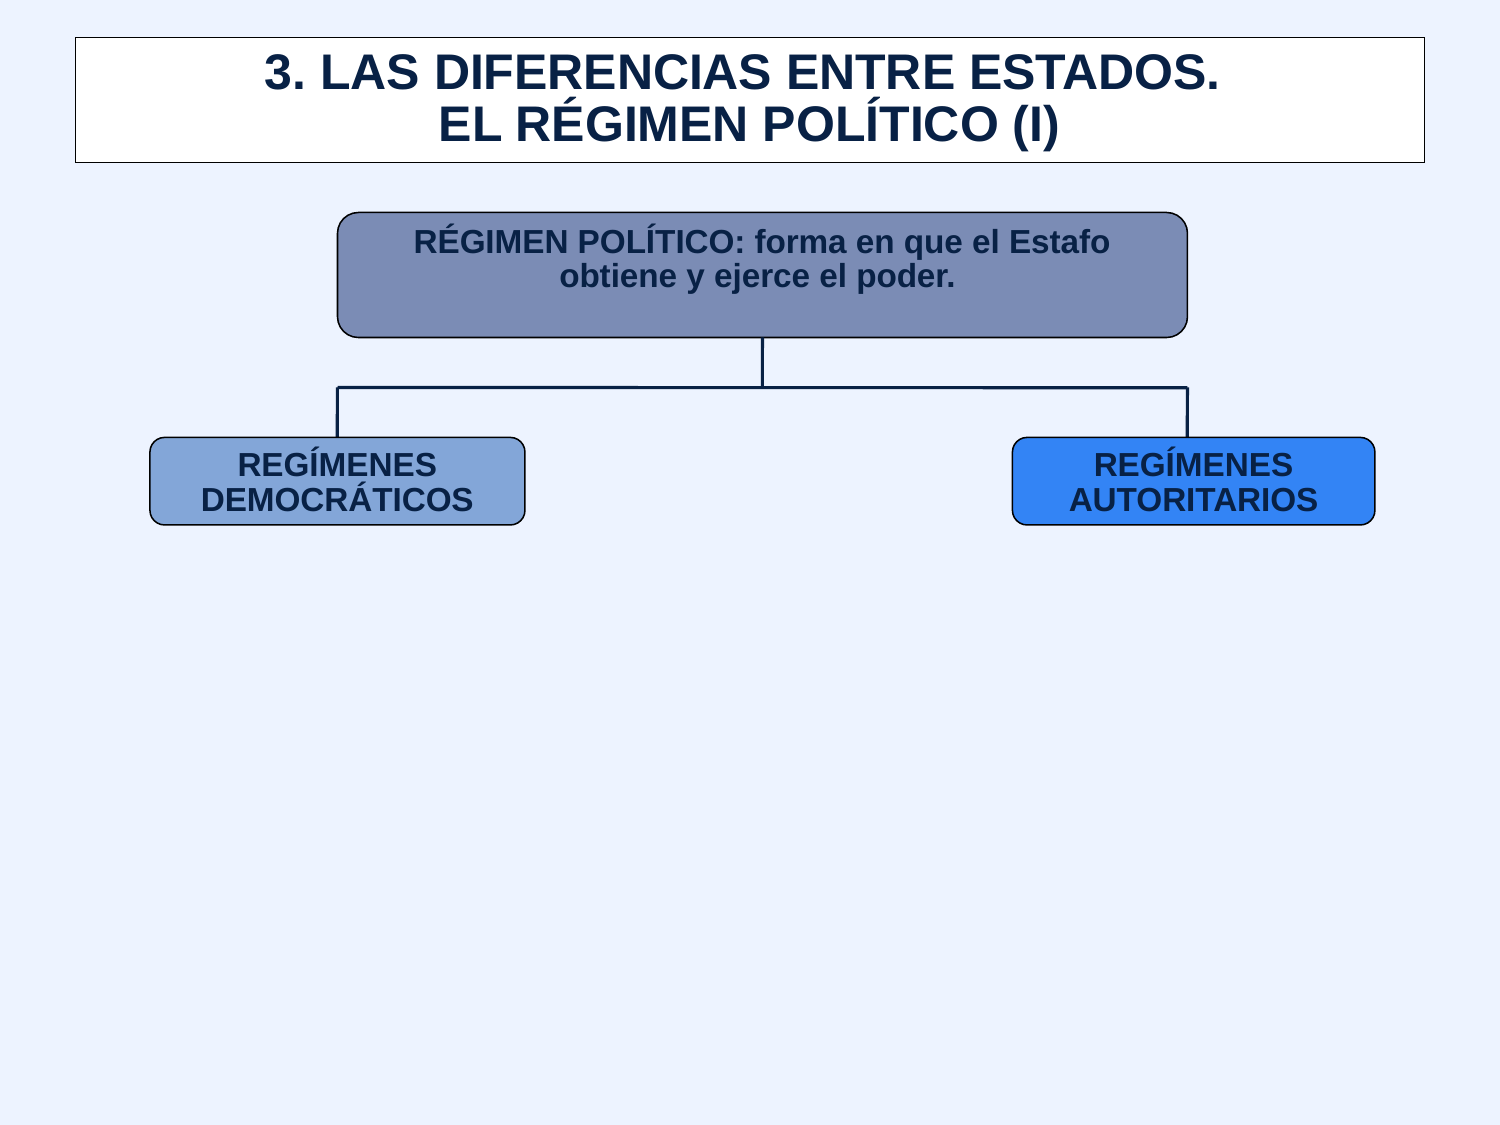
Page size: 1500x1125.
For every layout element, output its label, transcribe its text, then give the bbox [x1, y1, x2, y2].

text_box RÉGIMEN POLÍTICO: forma en que el Estafo obtiene y ejerce el poder. [337, 212, 1188, 338]
text_box REGÍMENES DEMOCRÁTICOS [149, 437, 525, 525]
text_box REGÍMENES AUTORITARIOS [1012, 437, 1375, 525]
title 3. LAS DIFERENCIAS ENTRE ESTADOS. EL RÉGIMEN POLÍTICO (I) [75, 37, 1425, 163]
